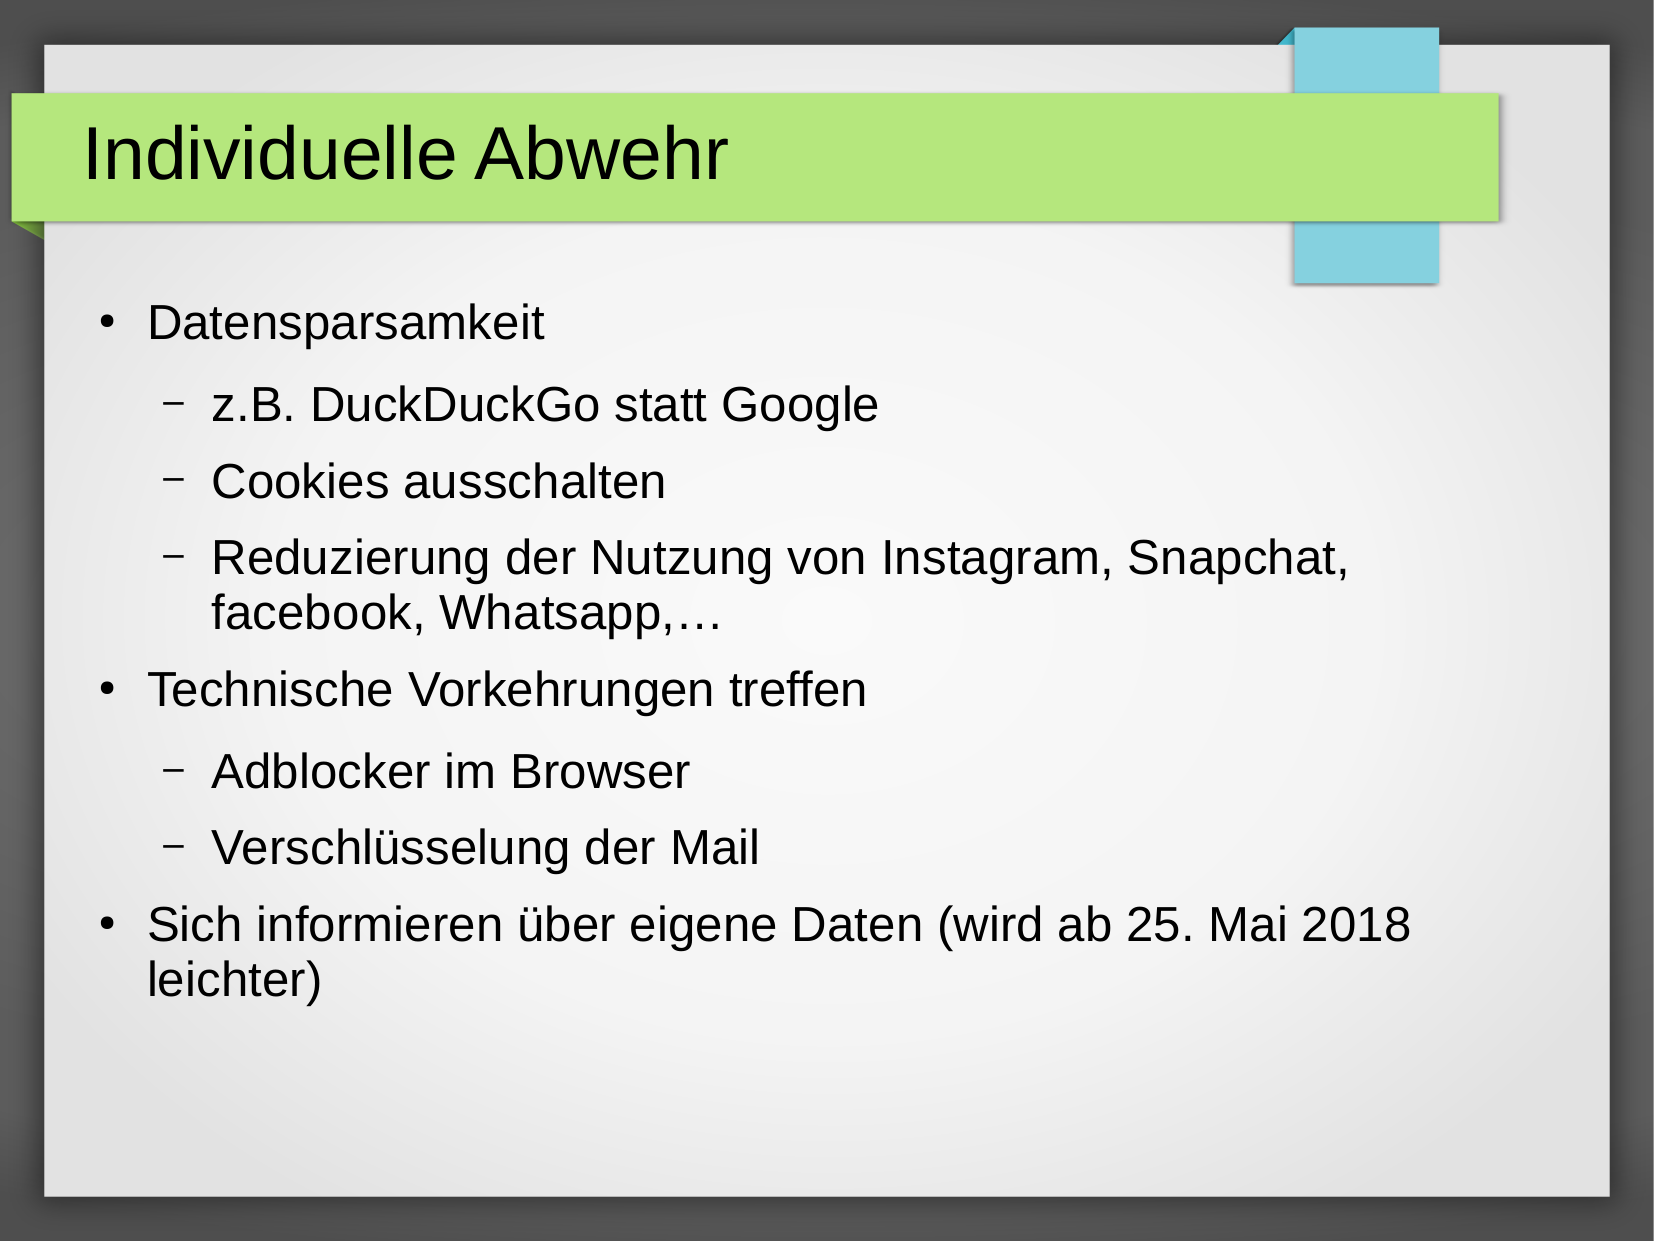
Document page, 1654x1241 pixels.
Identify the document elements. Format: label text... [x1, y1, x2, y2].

title Individuelle Abwehr [82, 94, 1264, 213]
picture [0, 0, 1654, 1241]
list Datensparsamkeit z.B. DuckDuckGo statt Google Cookies ausschalten Reduzierung der Nutzung von Instagram, Snapchat, facebook, Whatsapp,… Technische Vorkehrungen treffen Adblocker im Browser Verschlüsselung der Mail Sich informieren über eigene Daten (wird ab 25. Mai 2018 leichter) [82, 295, 1571, 1015]
